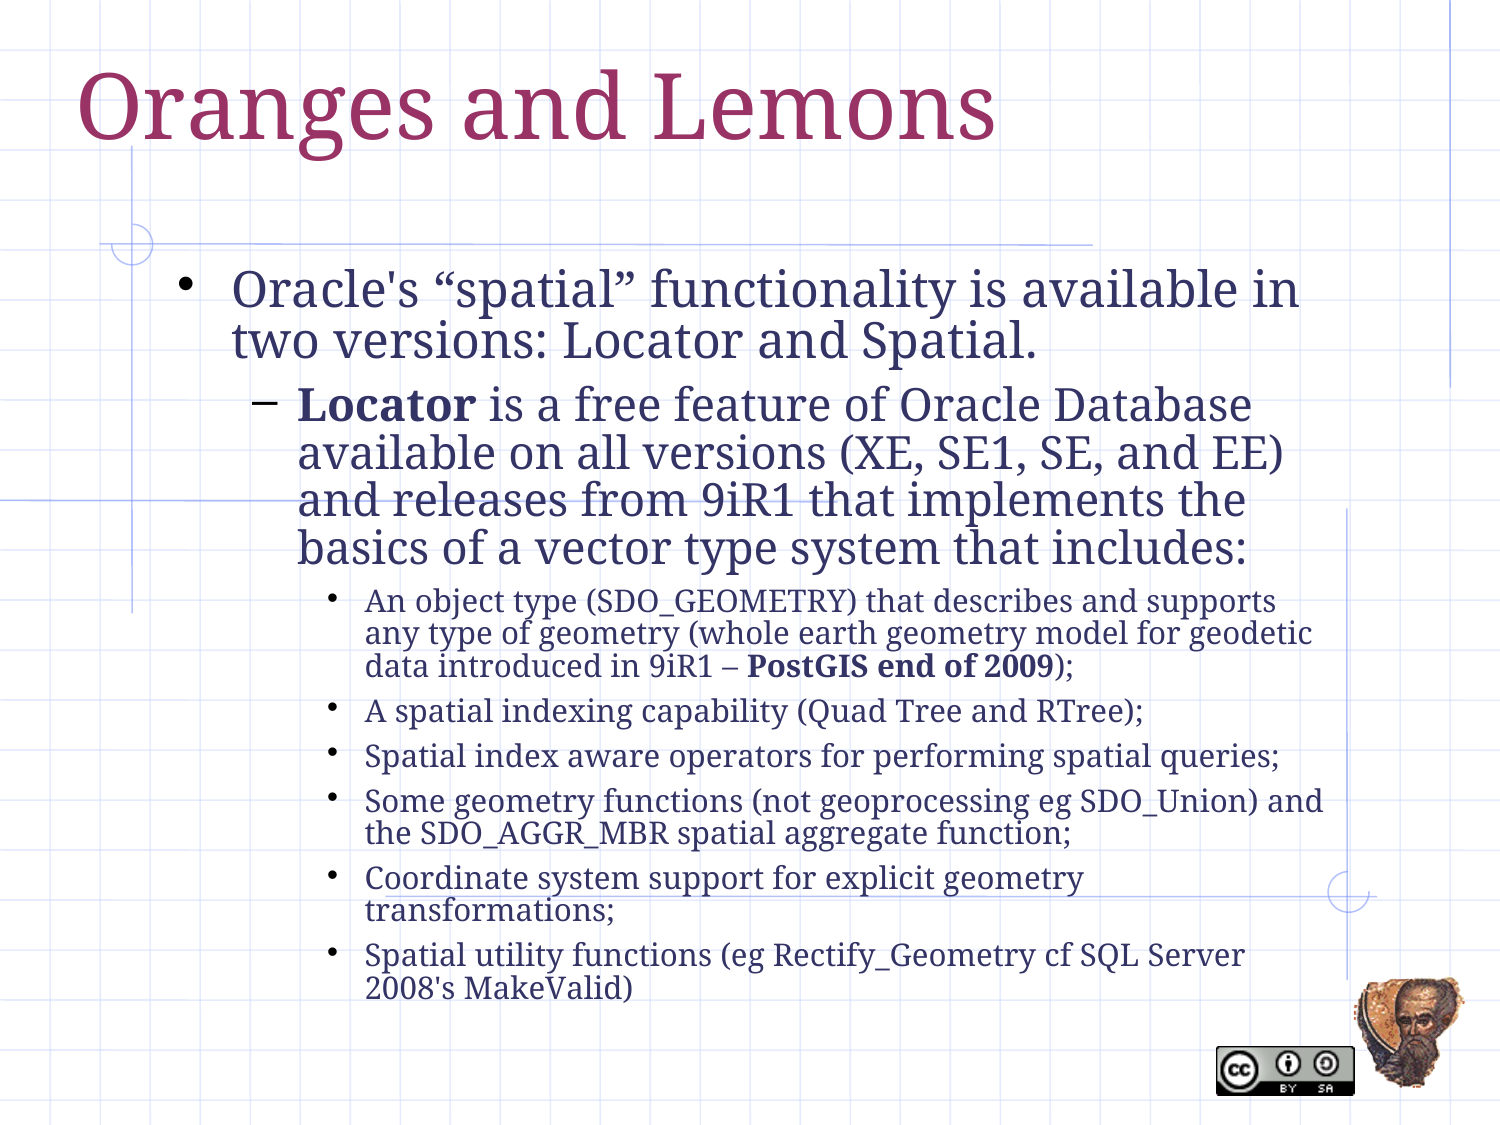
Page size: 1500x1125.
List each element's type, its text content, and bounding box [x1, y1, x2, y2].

list Oracle's “spatial” functionality is available in two versions: Locator and Spatial. Locator is a free feature of Oracle Database available on all versions (XE, SE1, SE, and EE) and releases from 9iR1 that implements the basics of a vector type system that includes: An object type (SDO_GEOMETRY) that describes and supports any type of geometry (whole earth geometry model for geodetic data introduced in 9iR1 – PostGIS end of 2009); A spatial indexing capability (Quad Tree and RTree); Spatial index aware operators for performing spatial queries; Some geometry functions (not geoprocessing eg SDO_Union) and the SDO_AGGR_MBR spatial aggregate function; Coordinate system support for explicit geometry transformations; Spatial utility functions (eg Rectify_Geometry cf SQL Server 2008's MakeValid) [177, 265, 1329, 1034]
picture [1216, 976, 1465, 1096]
title Oranges and Lemons [74, 45, 1424, 177]
